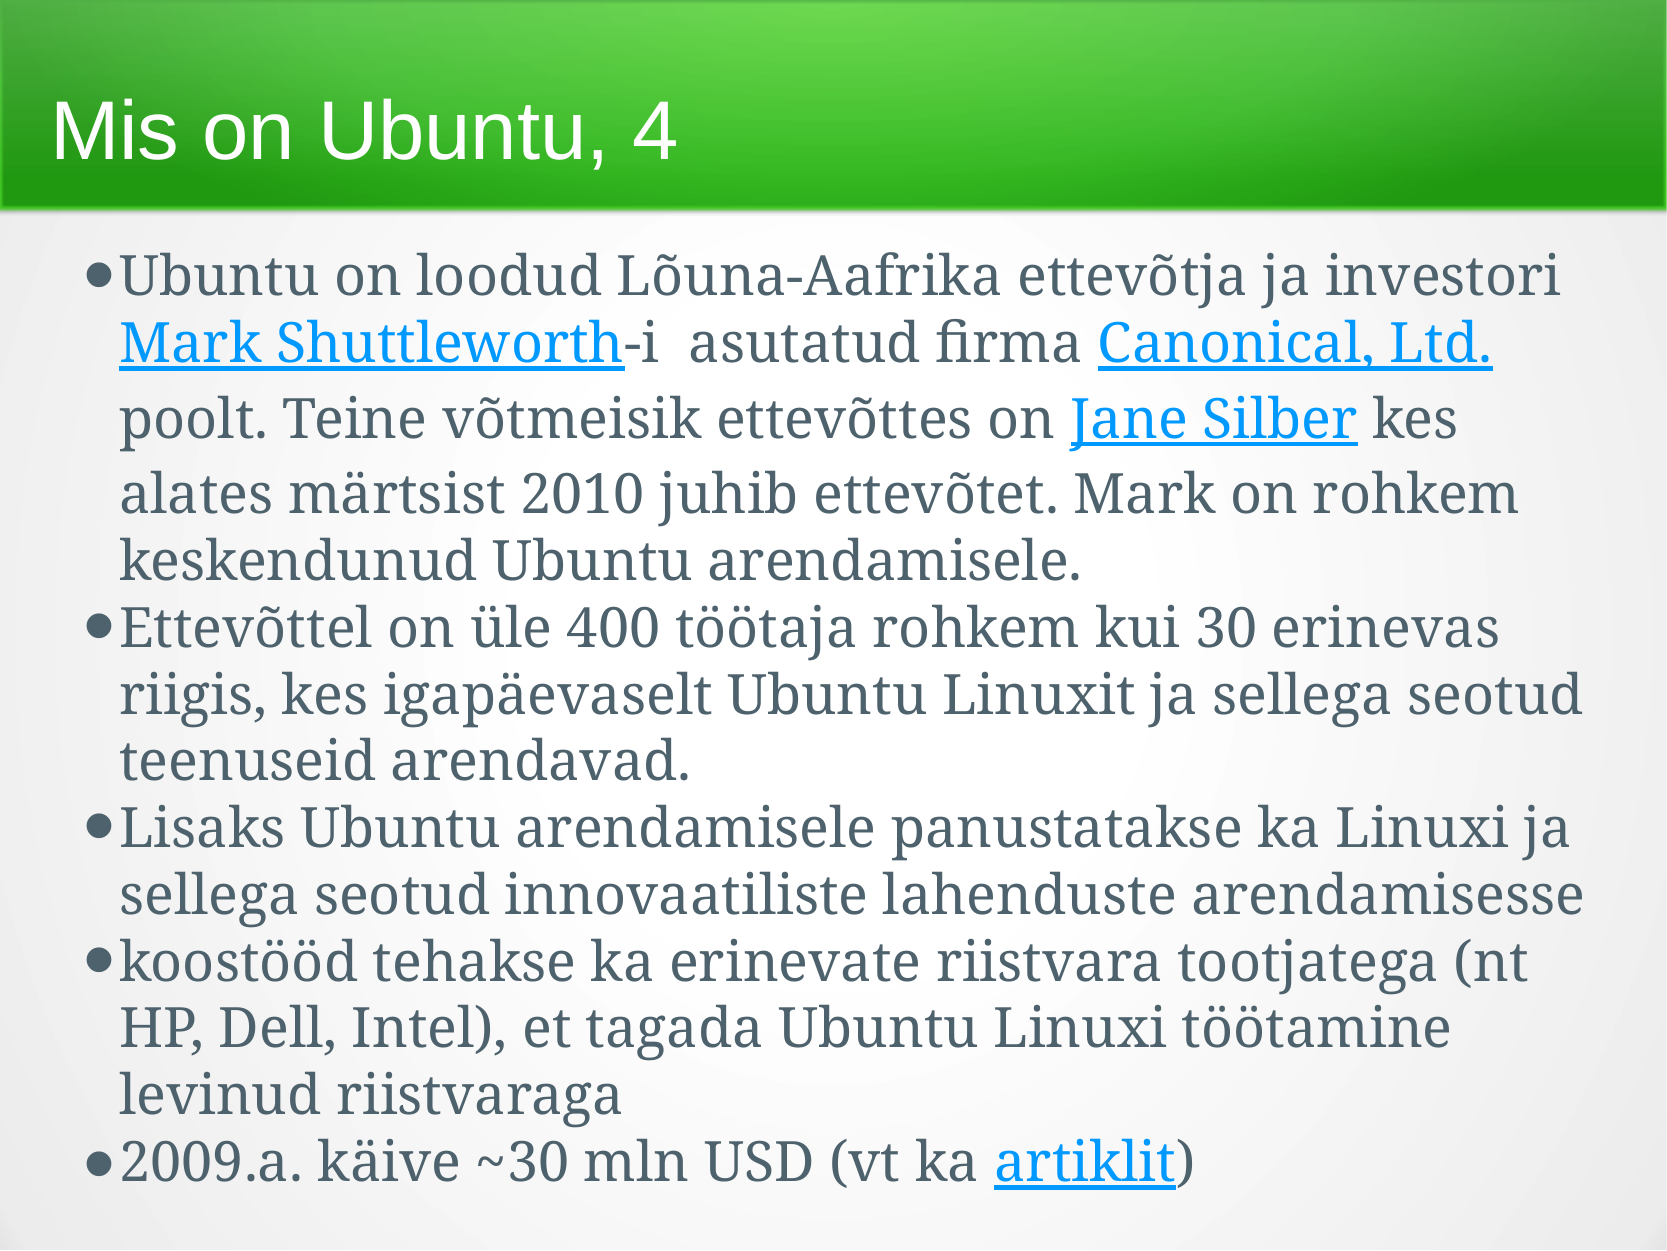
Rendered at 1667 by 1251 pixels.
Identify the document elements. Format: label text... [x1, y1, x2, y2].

title Mis on Ubuntu, 4 [50, 84, 1630, 178]
picture [0, 0, 1667, 1250]
list Ubuntu on loodud Lõuna-Aafrika ettevõtja ja investori Mark Shuttleworth-i asutatud firma Canonical, Ltd. poolt. Teine võtmeisik ettevõttes on Jane Silber kes alates märtsist 2010 juhib ettevõtet. Mark on rohkem keskendunud Ubuntu arendamisele. Ettevõttel on üle 400 töötaja rohkem kui 30 erinevas riigis, kes igapäevaselt Ubuntu Linuxit ja sellega seotud teenuseid arendavad. Lisaks Ubuntu arendamisele panustatakse ka Linuxi ja sellega seotud innovaatiliste lahenduste arendamisesse koostööd tehakse ka erinevate riistvara tootjatega (nt HP, Dell, Intel), et tagada Ubuntu Linuxi töötamine levinud riistvaraga 2009.a. käive ~30 mln USD (vt ka artiklit) [50, 233, 1631, 1193]
